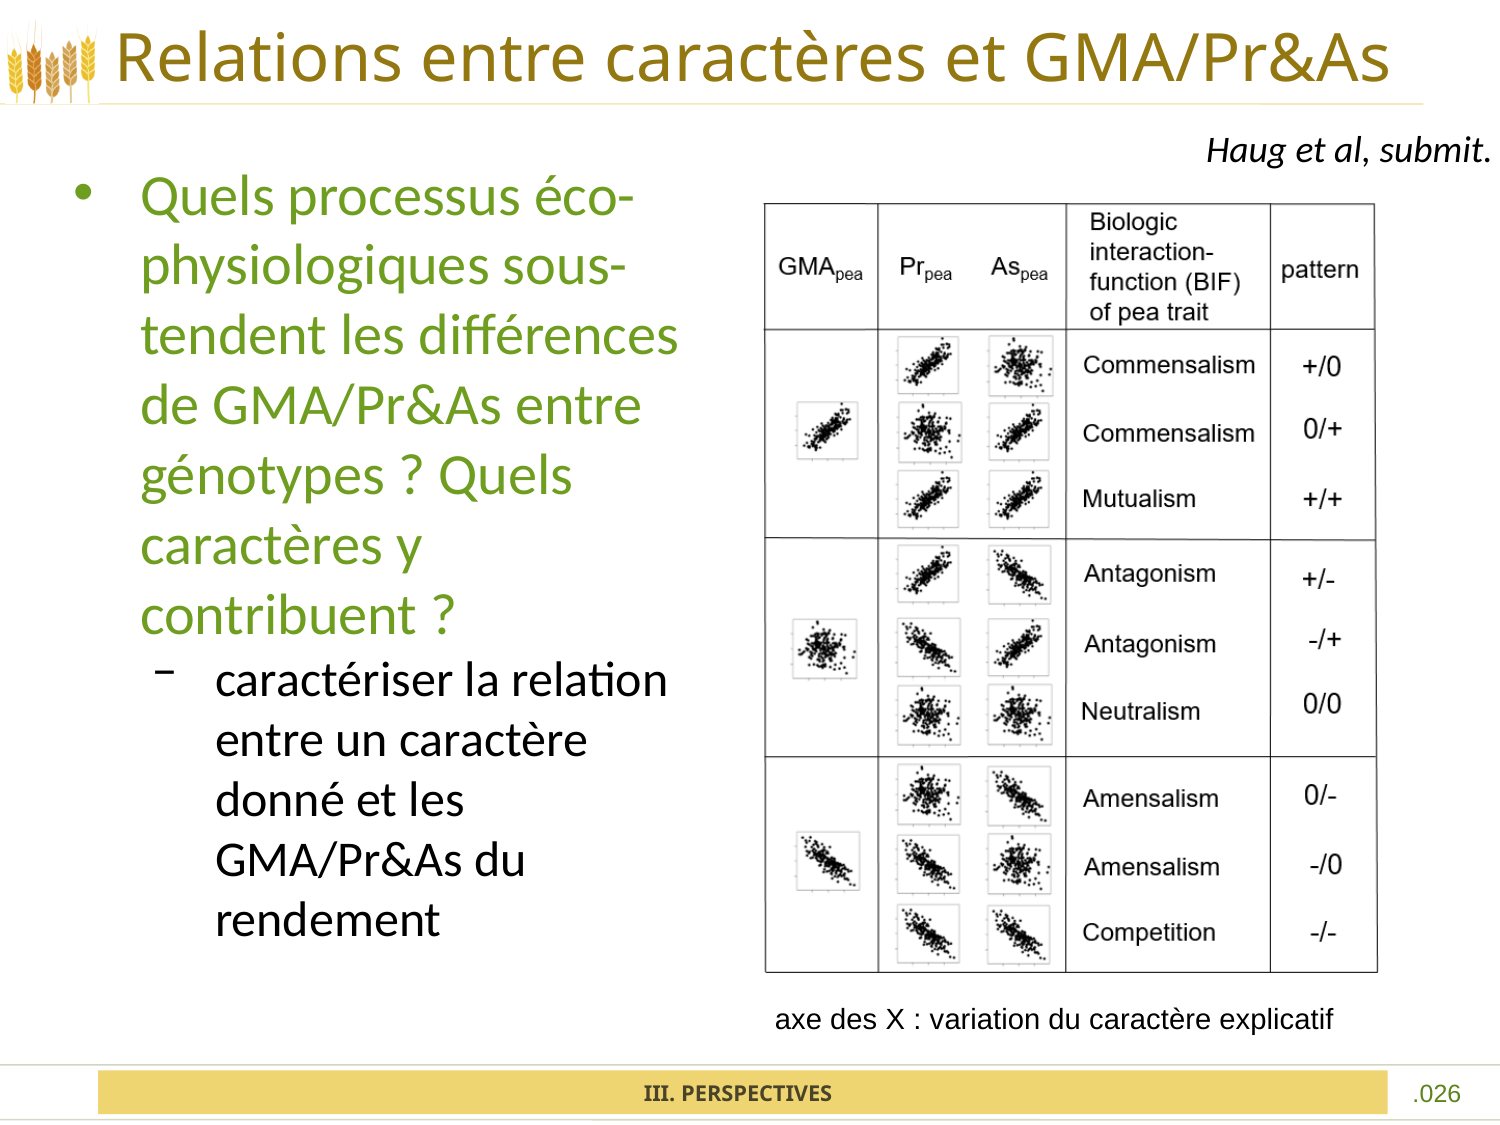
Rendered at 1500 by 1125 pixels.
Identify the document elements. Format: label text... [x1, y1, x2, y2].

text_box III. PERSPECTIVES [112, 1079, 1365, 1106]
text_box axe des X : variation du caractère explicatif [759, 985, 1382, 1038]
list Quels processus éco-physiologiques sous-tendent les différences de GMA/Pr&As entre génotypes ? Quels caractères y contribuent ? caractériser la relation entre un caractère donné et les GMA/Pr&As du rendement [50, 149, 725, 1026]
title Relations entre caractères et GMA/Pr&As [99, 7, 1450, 103]
picture [5, 18, 99, 104]
picture [759, 199, 1382, 976]
text_box Haug et al, submit. [1191, 117, 1500, 186]
